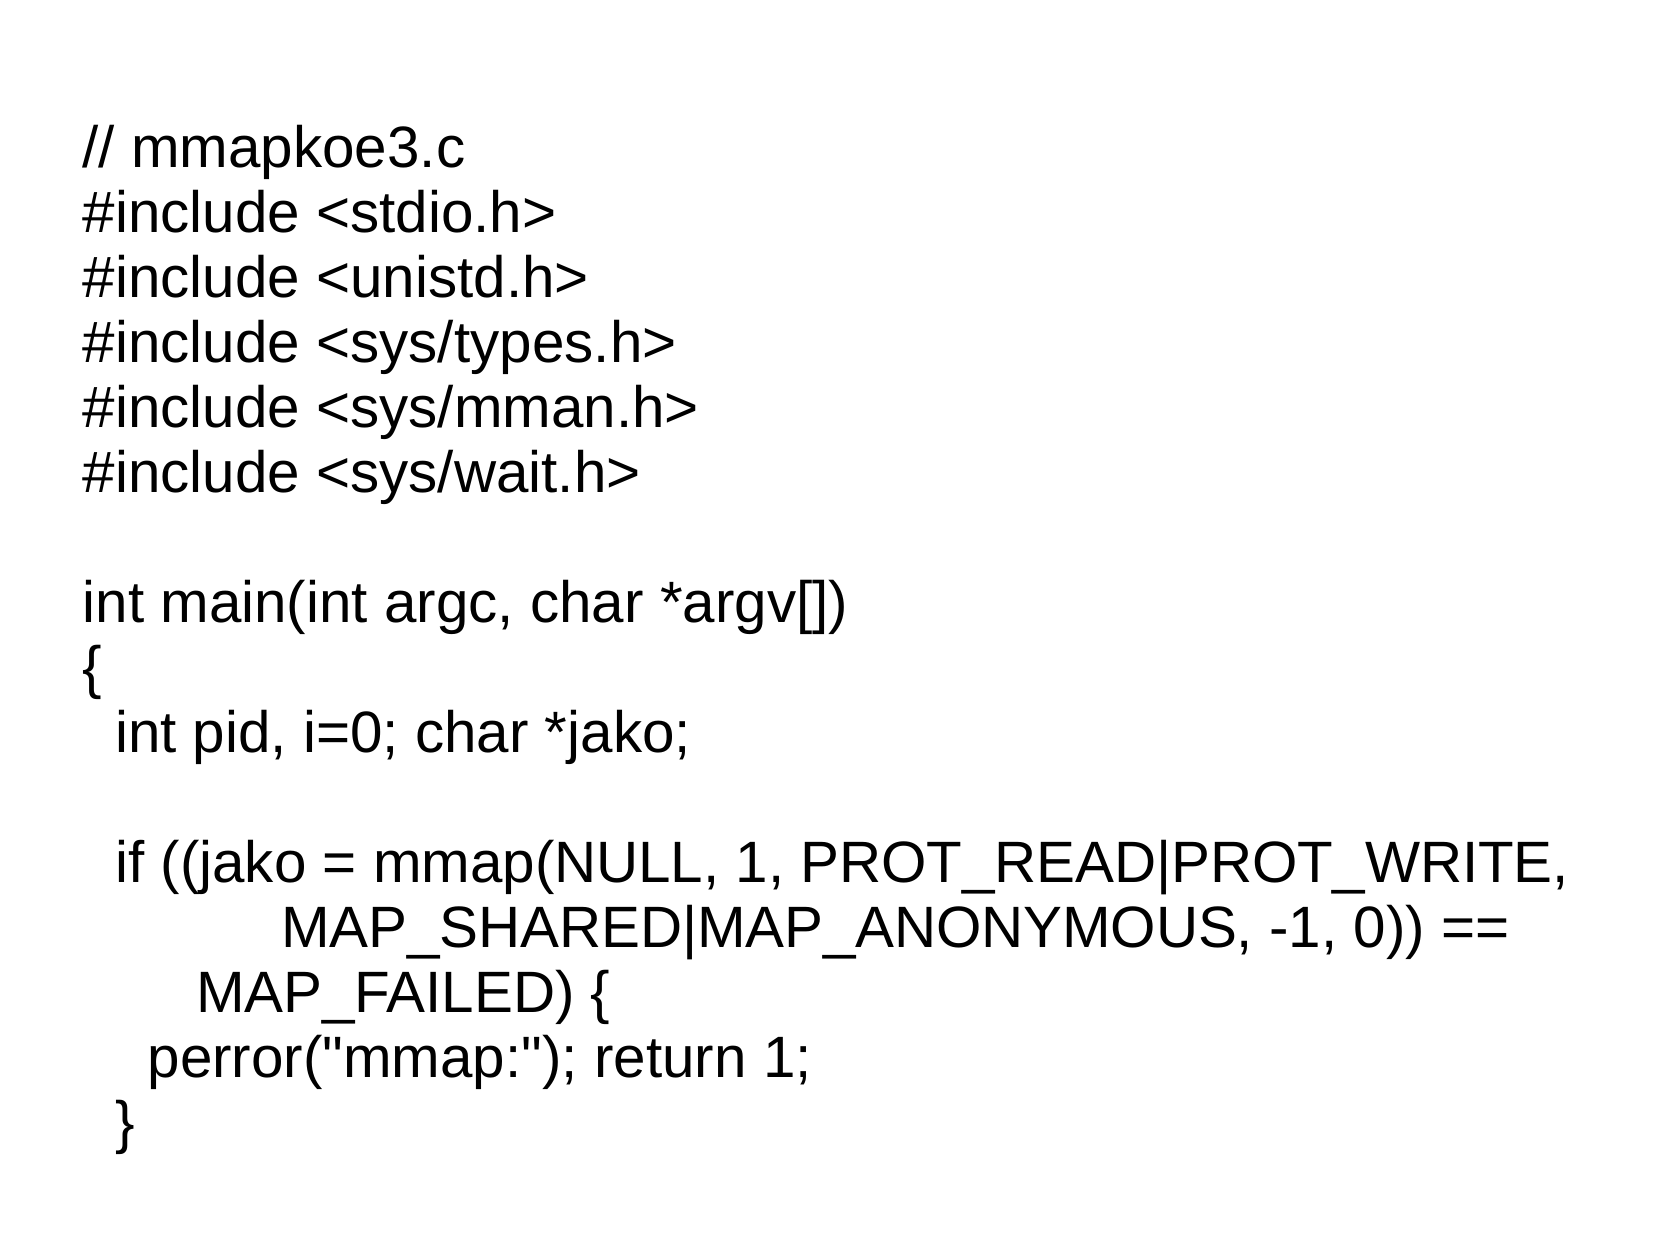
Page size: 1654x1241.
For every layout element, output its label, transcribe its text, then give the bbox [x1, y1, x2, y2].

text_box // mmapkoe3.c #include <stdio.h> #include <unistd.h> #include <sys/types.h> #include <sys/mman.h> #include <sys/wait.h> int main(int argc, char *argv[]) { int pid, i=0; char *jako; if ((jako = mmap(NULL, 1, PROT_READ|PROT_WRITE, MAP_SHARED|MAP_ANONYMOUS, -1, 0)) == MAP_FAILED) { perror("mmap:"); return 1; } [82, 114, 1571, 1241]
